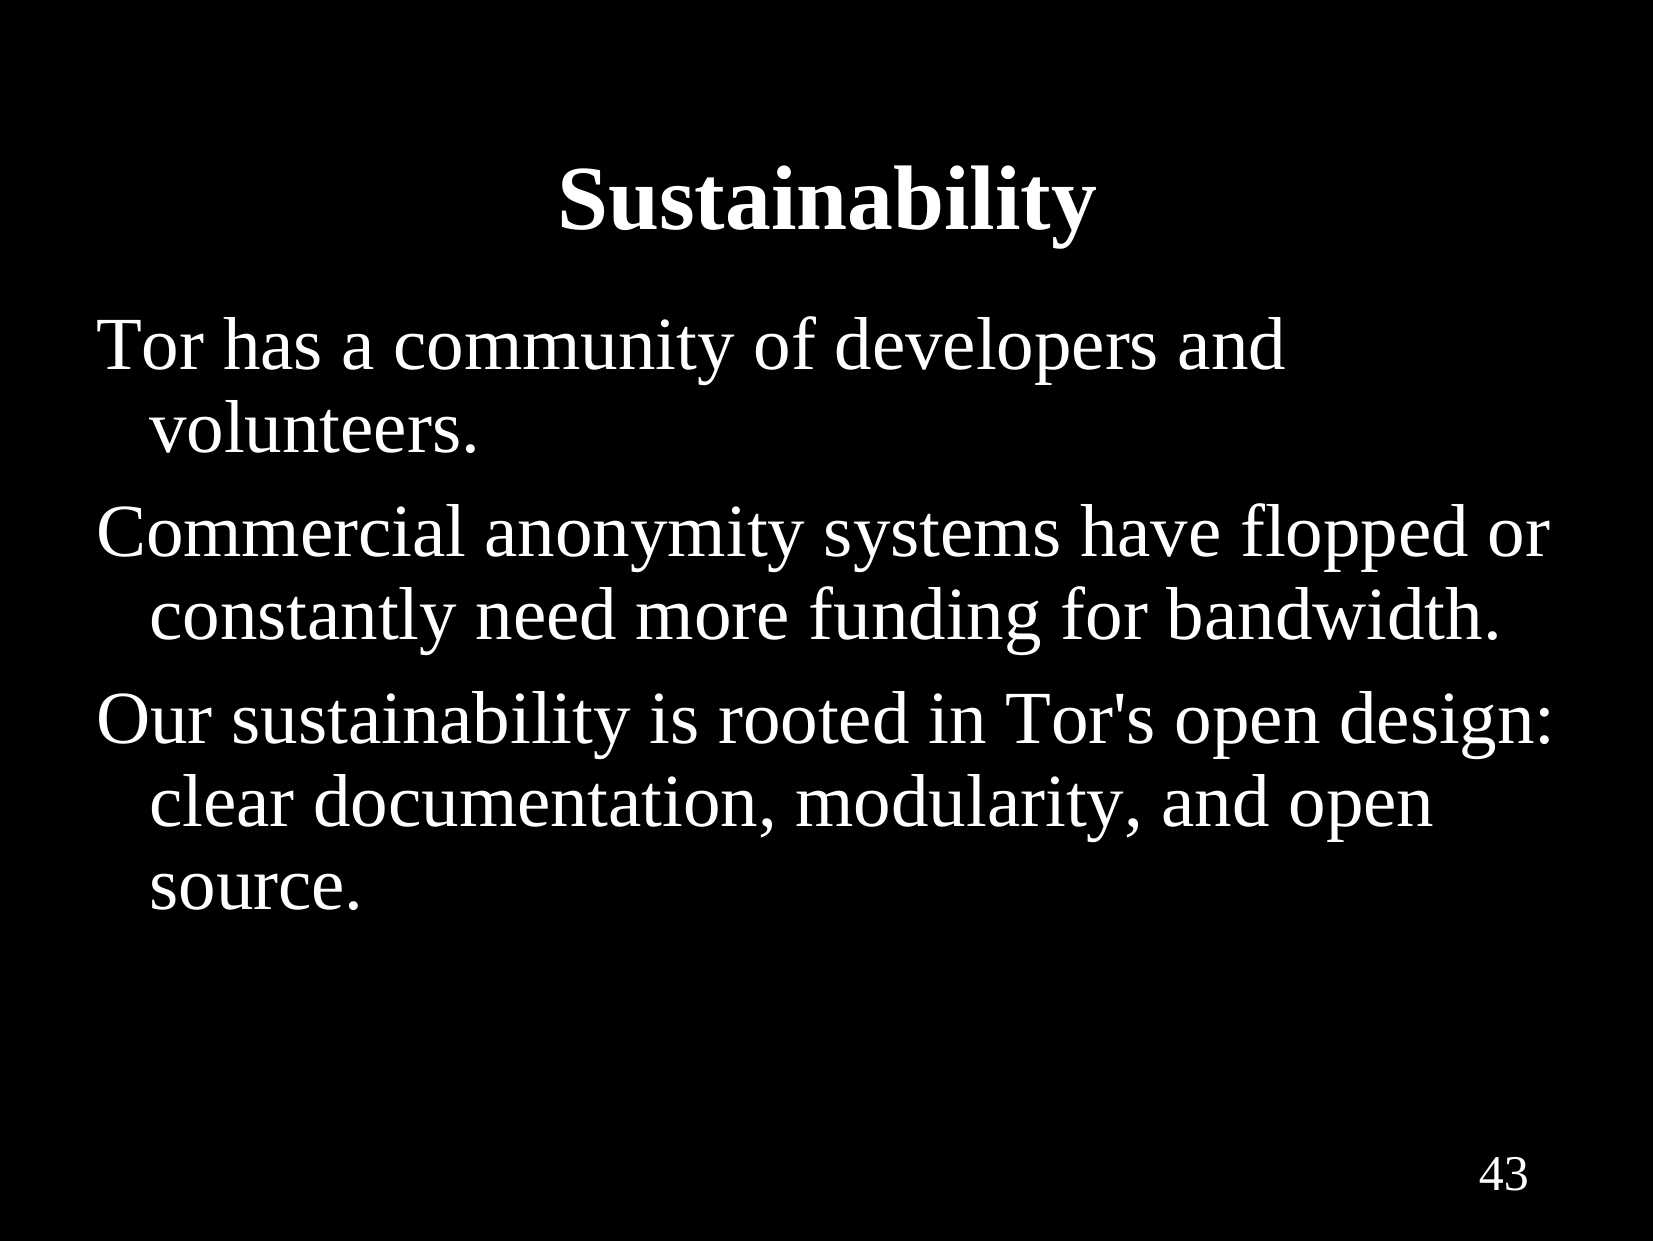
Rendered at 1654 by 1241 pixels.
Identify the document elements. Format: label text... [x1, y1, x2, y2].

list Tor has a community of developers and volunteers. Commercial anonymity systems have flopped or constantly need more funding for bandwidth. Our sustainability is rooted in Tor's open design: clear documentation, modularity, and open source. [78, 302, 1570, 1085]
title Sustainability [121, 103, 1534, 294]
